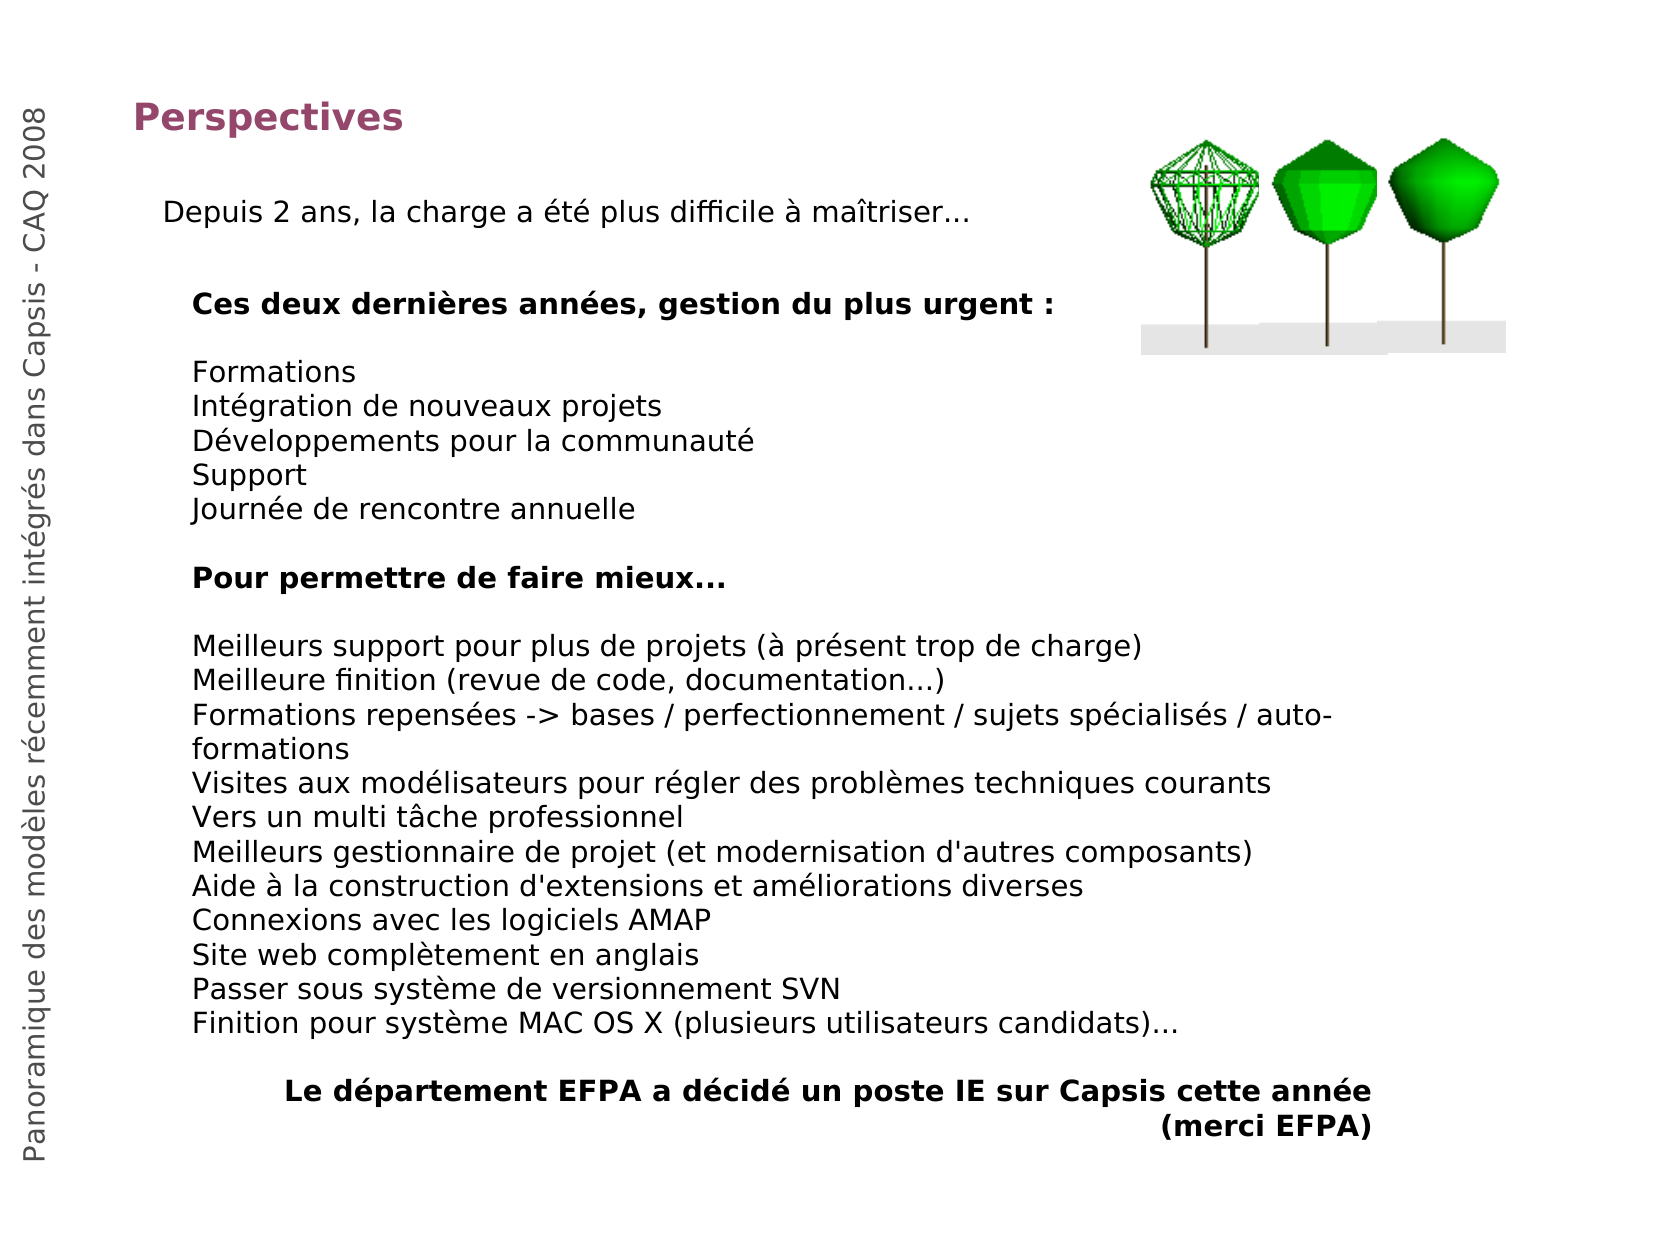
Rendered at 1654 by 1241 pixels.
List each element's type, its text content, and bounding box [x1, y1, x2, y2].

text_box Panoramique des modèles récemment intégrés dans Capsis - CAQ 2008 [9, 0, 60, 1241]
text_box Perspectives [118, 88, 1034, 147]
picture [1141, 132, 1506, 353]
text_box Depuis 2 ans, la charge a été plus difficile à maîtriser... [147, 187, 1034, 237]
text_box Ces deux dernières années, gestion du plus urgent : Formations Intégration de nouveaux projets Développements pour la communauté Support Journée de rencontre annuelle Pour permettre de faire mieux... Meilleurs support pour plus de projets (à présent trop de charge) Meilleure finition (revue de code, documentation...) Formations repensées -> bases / perfectionnement / sujets spécialisés / auto-formations Visites aux modélisateurs pour régler des problèmes techniques courants Vers un multi tâche professionnel Meilleurs gestionnaire de projet (et modernisation d'autres composants) Aide à la construction d'extensions et améliorations diverses Connexions avec les logiciels AMAP Site web complètement en anglais Passer sous système de versionnement SVN Finition pour système MAC OS X (plusieurs utilisateurs candidats)... Le département EFPA a décidé un poste IE sur Capsis cette année (merci EFPA) [177, 279, 1388, 1220]
